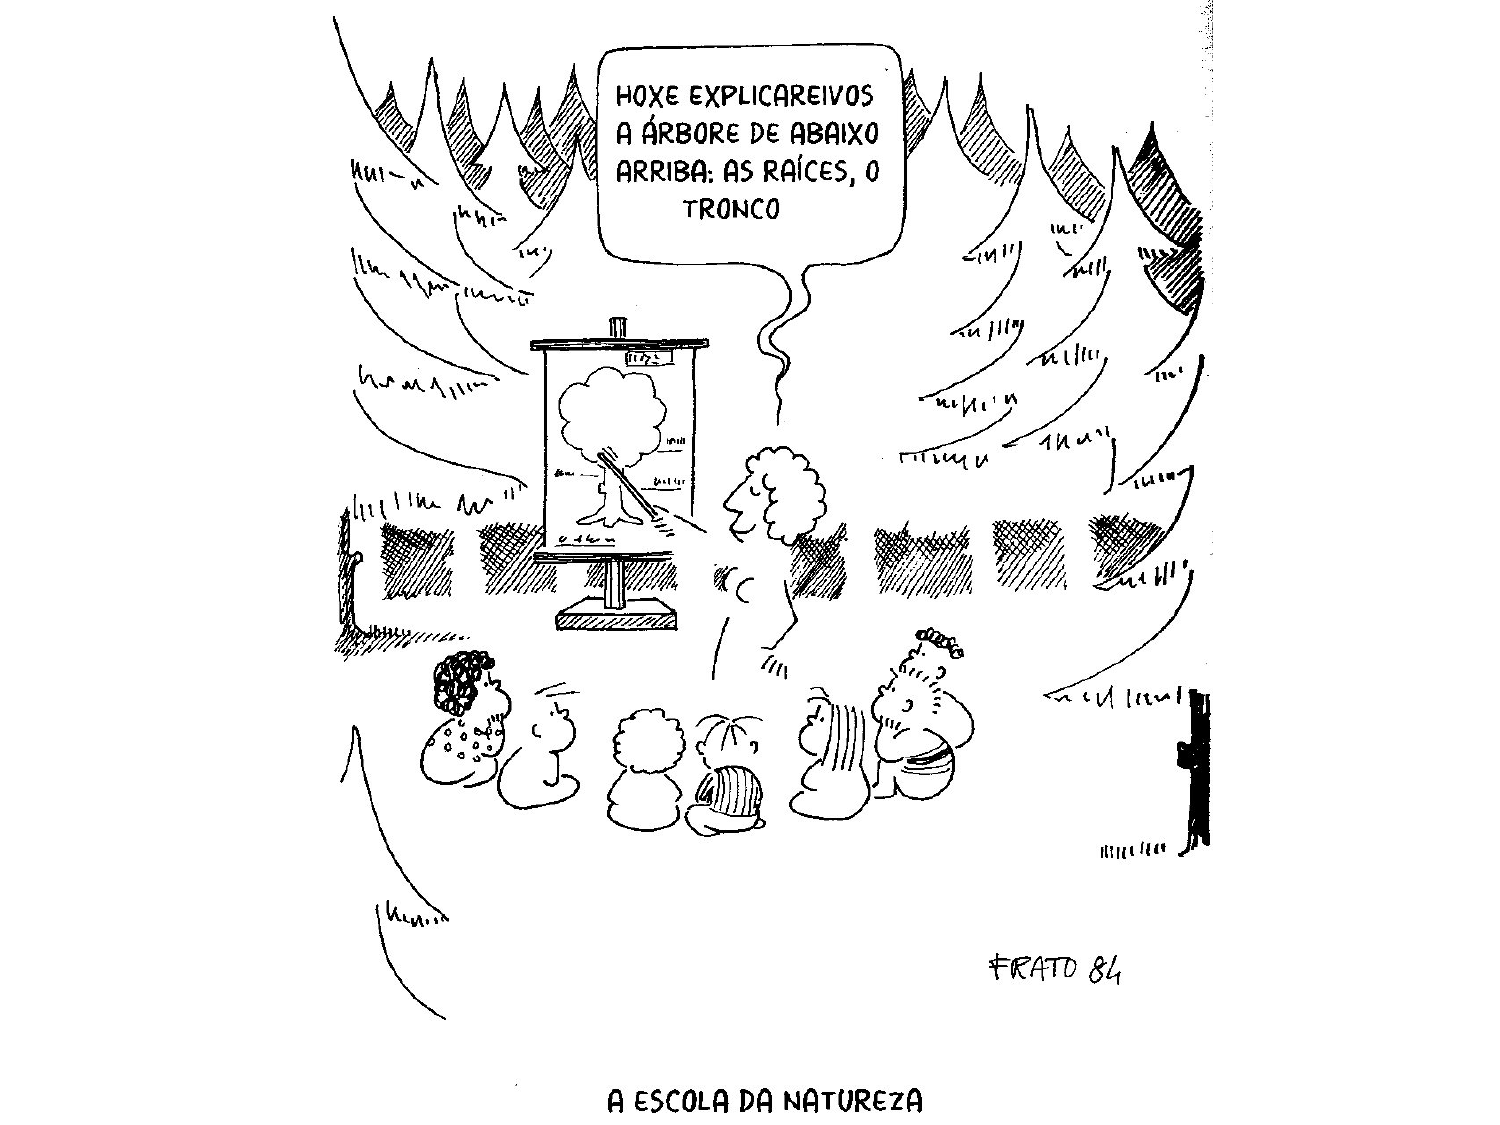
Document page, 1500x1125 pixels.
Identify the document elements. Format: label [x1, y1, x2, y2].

picture [301, 0, 1213, 1125]
